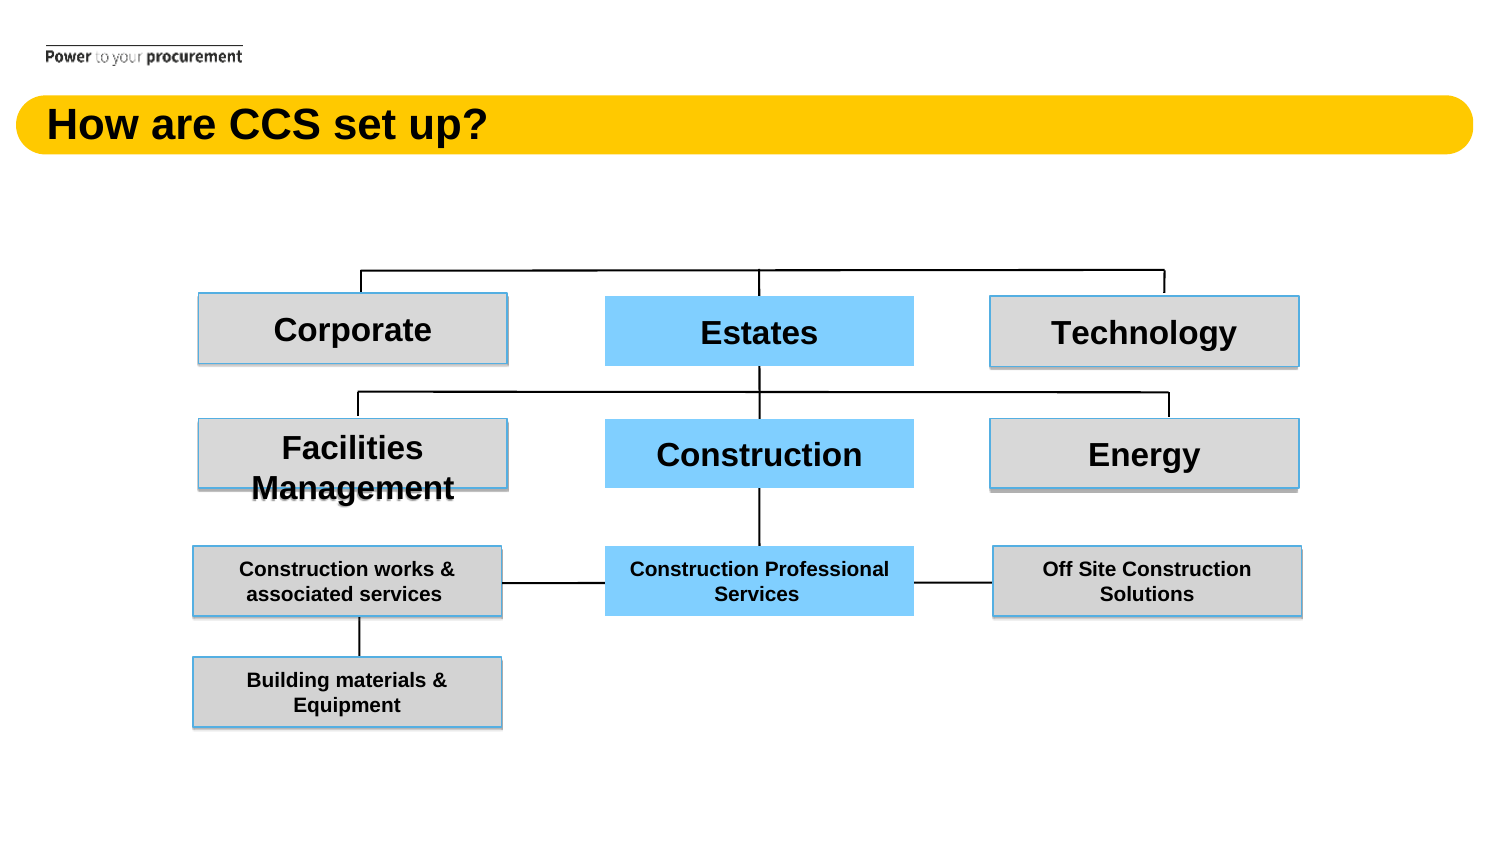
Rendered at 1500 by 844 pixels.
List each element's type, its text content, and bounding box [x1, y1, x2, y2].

text_box Estates [605, 296, 914, 366]
title How are CCS set up? [46, 95, 1226, 200]
text_box Corporate [199, 293, 507, 364]
text_box Energy [990, 419, 1299, 488]
text_box Facilities Management [199, 419, 507, 488]
text_box Off Site Construction Solutions [993, 546, 1301, 616]
text_box Construction Professional Services [605, 546, 914, 616]
text_box Construction works & associated services [193, 546, 501, 616]
text_box Technology [990, 296, 1299, 367]
text_box Construction [605, 419, 914, 488]
text_box Building materials & Equipment [193, 657, 501, 727]
